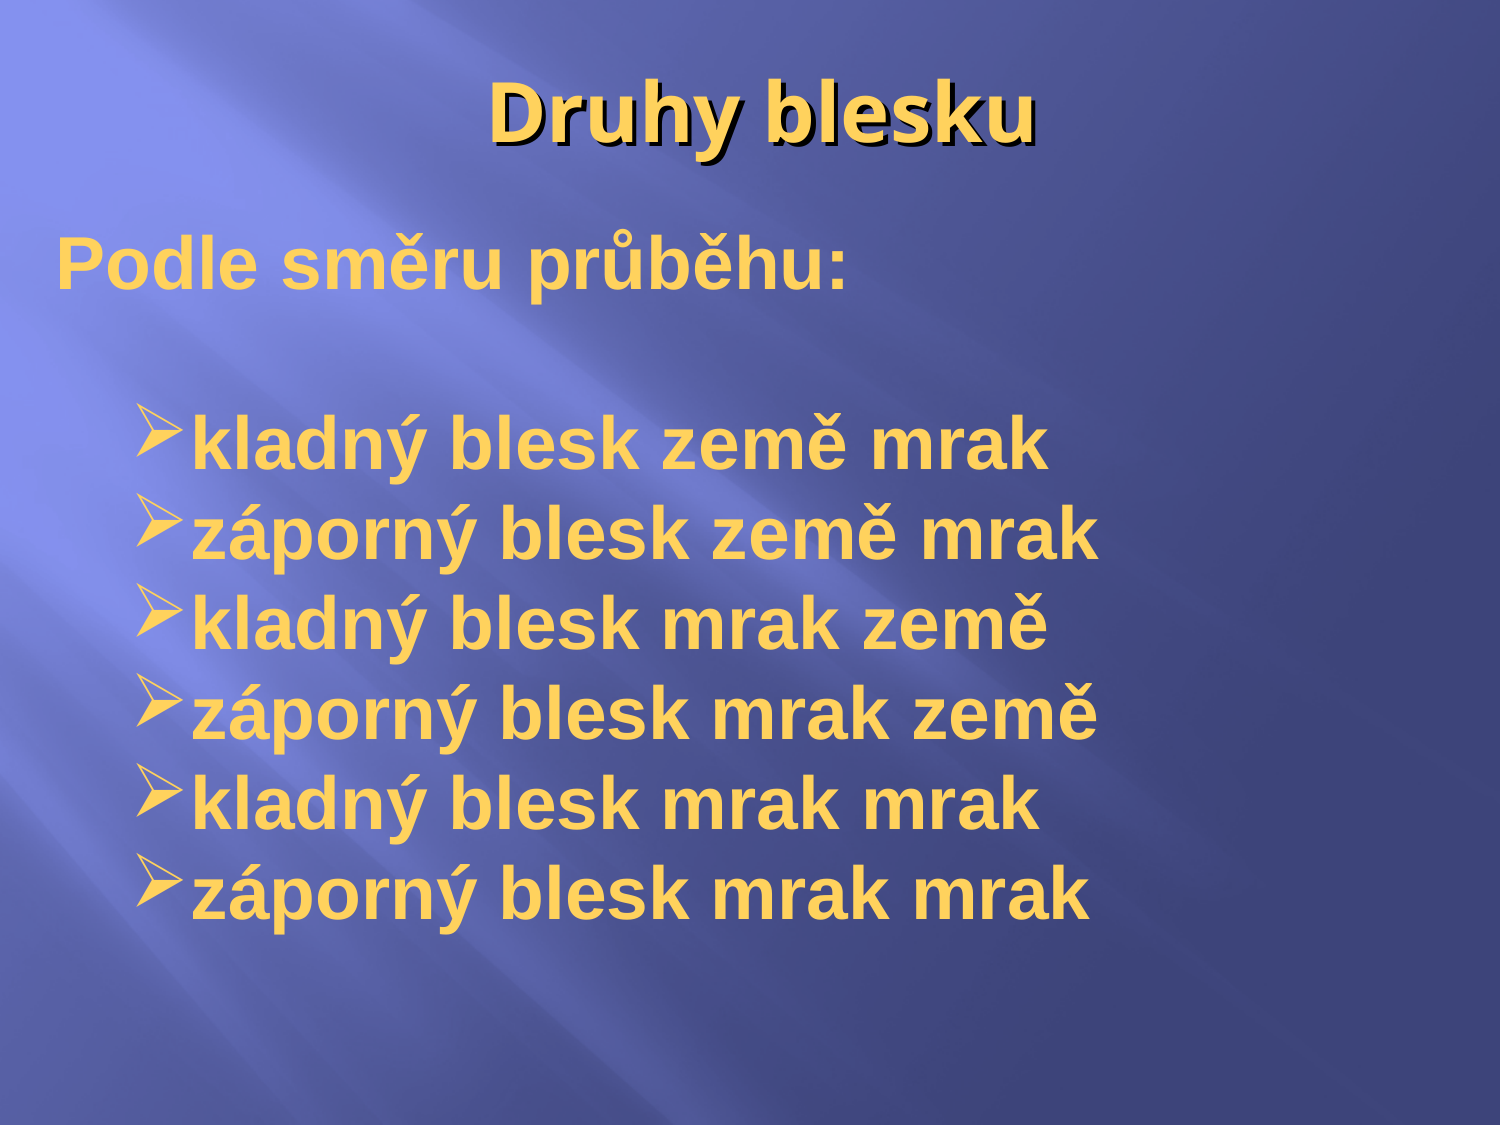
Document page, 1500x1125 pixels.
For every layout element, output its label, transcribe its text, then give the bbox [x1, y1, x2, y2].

title Druhy blesku [64, 45, 1459, 173]
text_box Podle směru průběhu: kladný blesk země mrak záporný blesk země mrak kladný blesk mrak země záporný blesk mrak země kladný blesk mrak mrak záporný blesk mrak mrak [41, 172, 1447, 977]
picture [0, 0, 1500, 1125]
